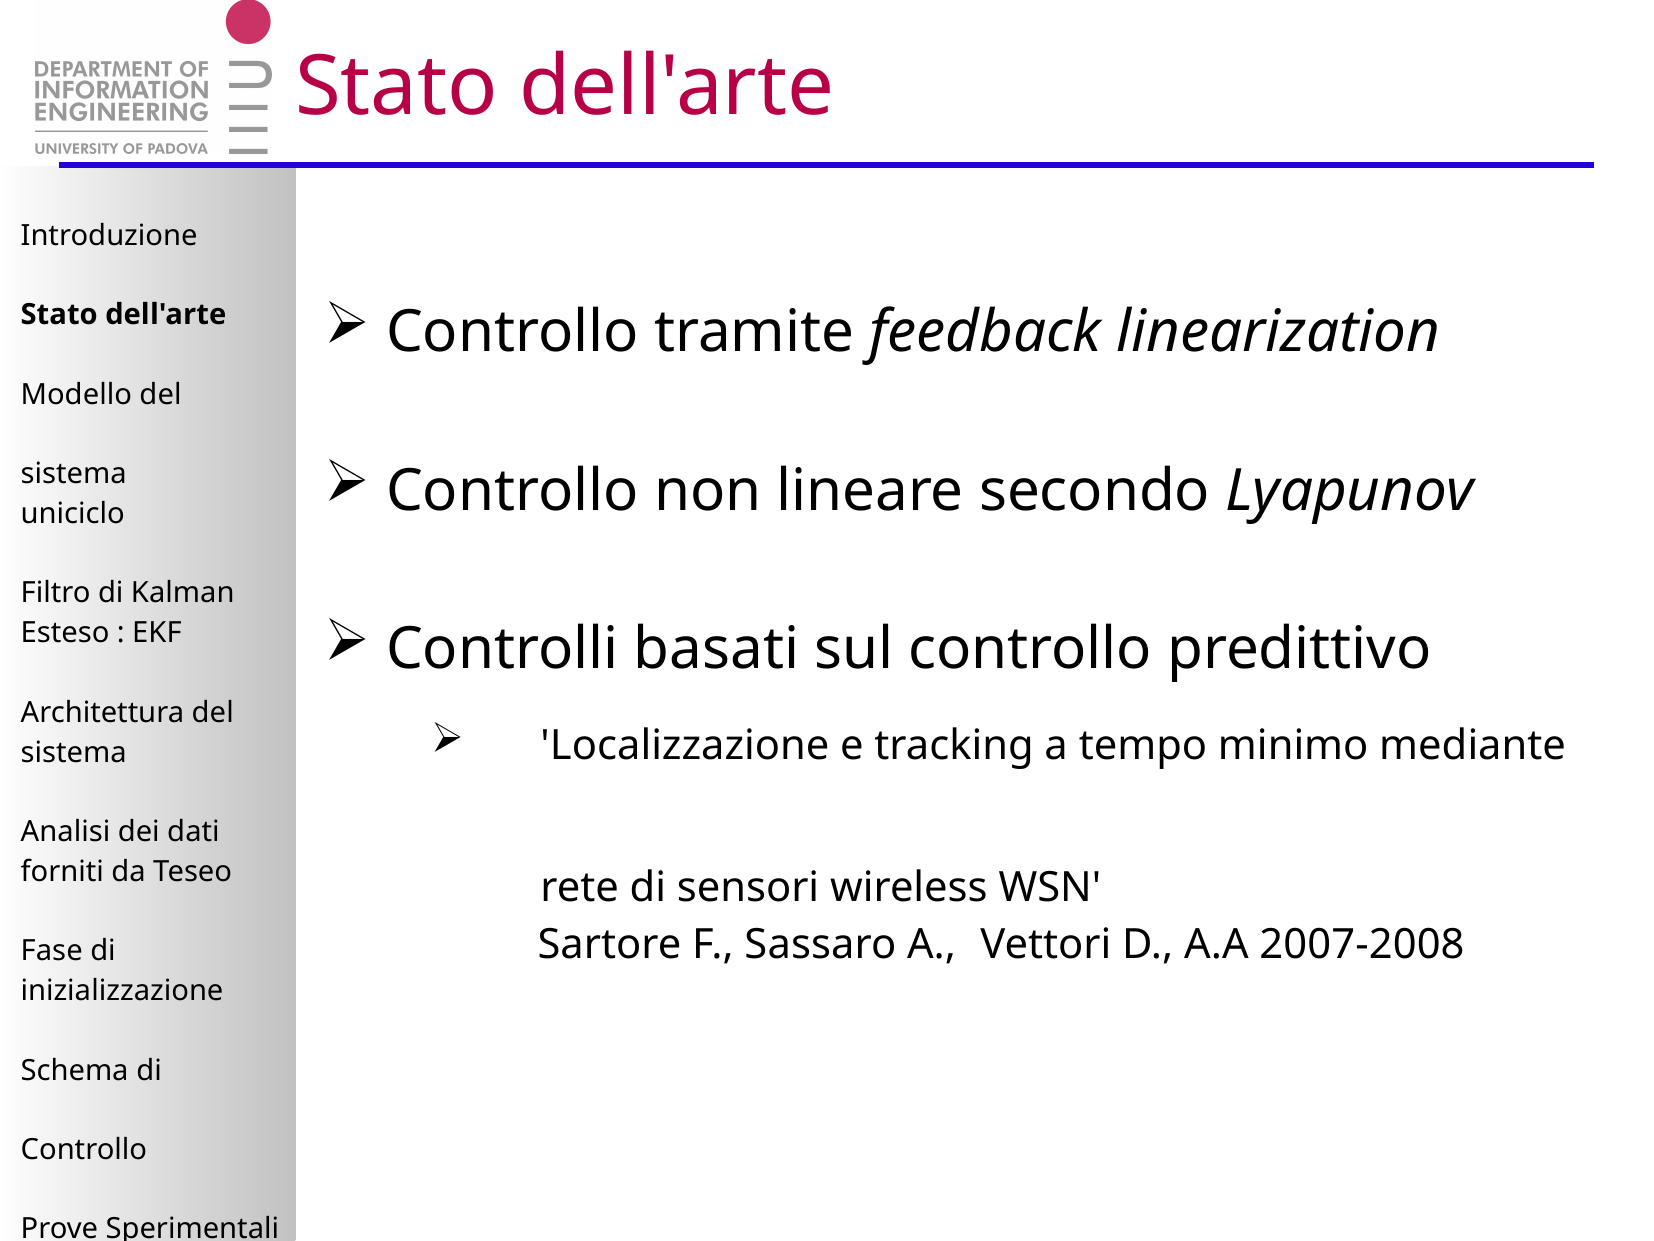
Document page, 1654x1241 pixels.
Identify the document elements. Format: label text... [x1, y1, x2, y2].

title Stato dell'arte [295, 16, 916, 148]
picture [35, 0, 272, 154]
subtitle Controllo tramite feedback linearization Controllo non lineare secondo Lyapunov Controlli basati sul controllo predittivo 'Localizzazione e tracking a tempo minimo mediante rete di sensori wireless WSN' Sartore F., Sassaro A., Vettori D., A.A 2007-2008 [324, 354, 1625, 827]
text_box Introduzione Stato dell'arte Modello del sistema uniciclo Filtro di Kalman Esteso : EKF Architettura del sistema Analisi dei dati forniti da Teseo Fase di inizializzazione Schema di Controllo Prove Sperimentali Conclusioni Sviluppi futuri [5, 206, 302, 1211]
